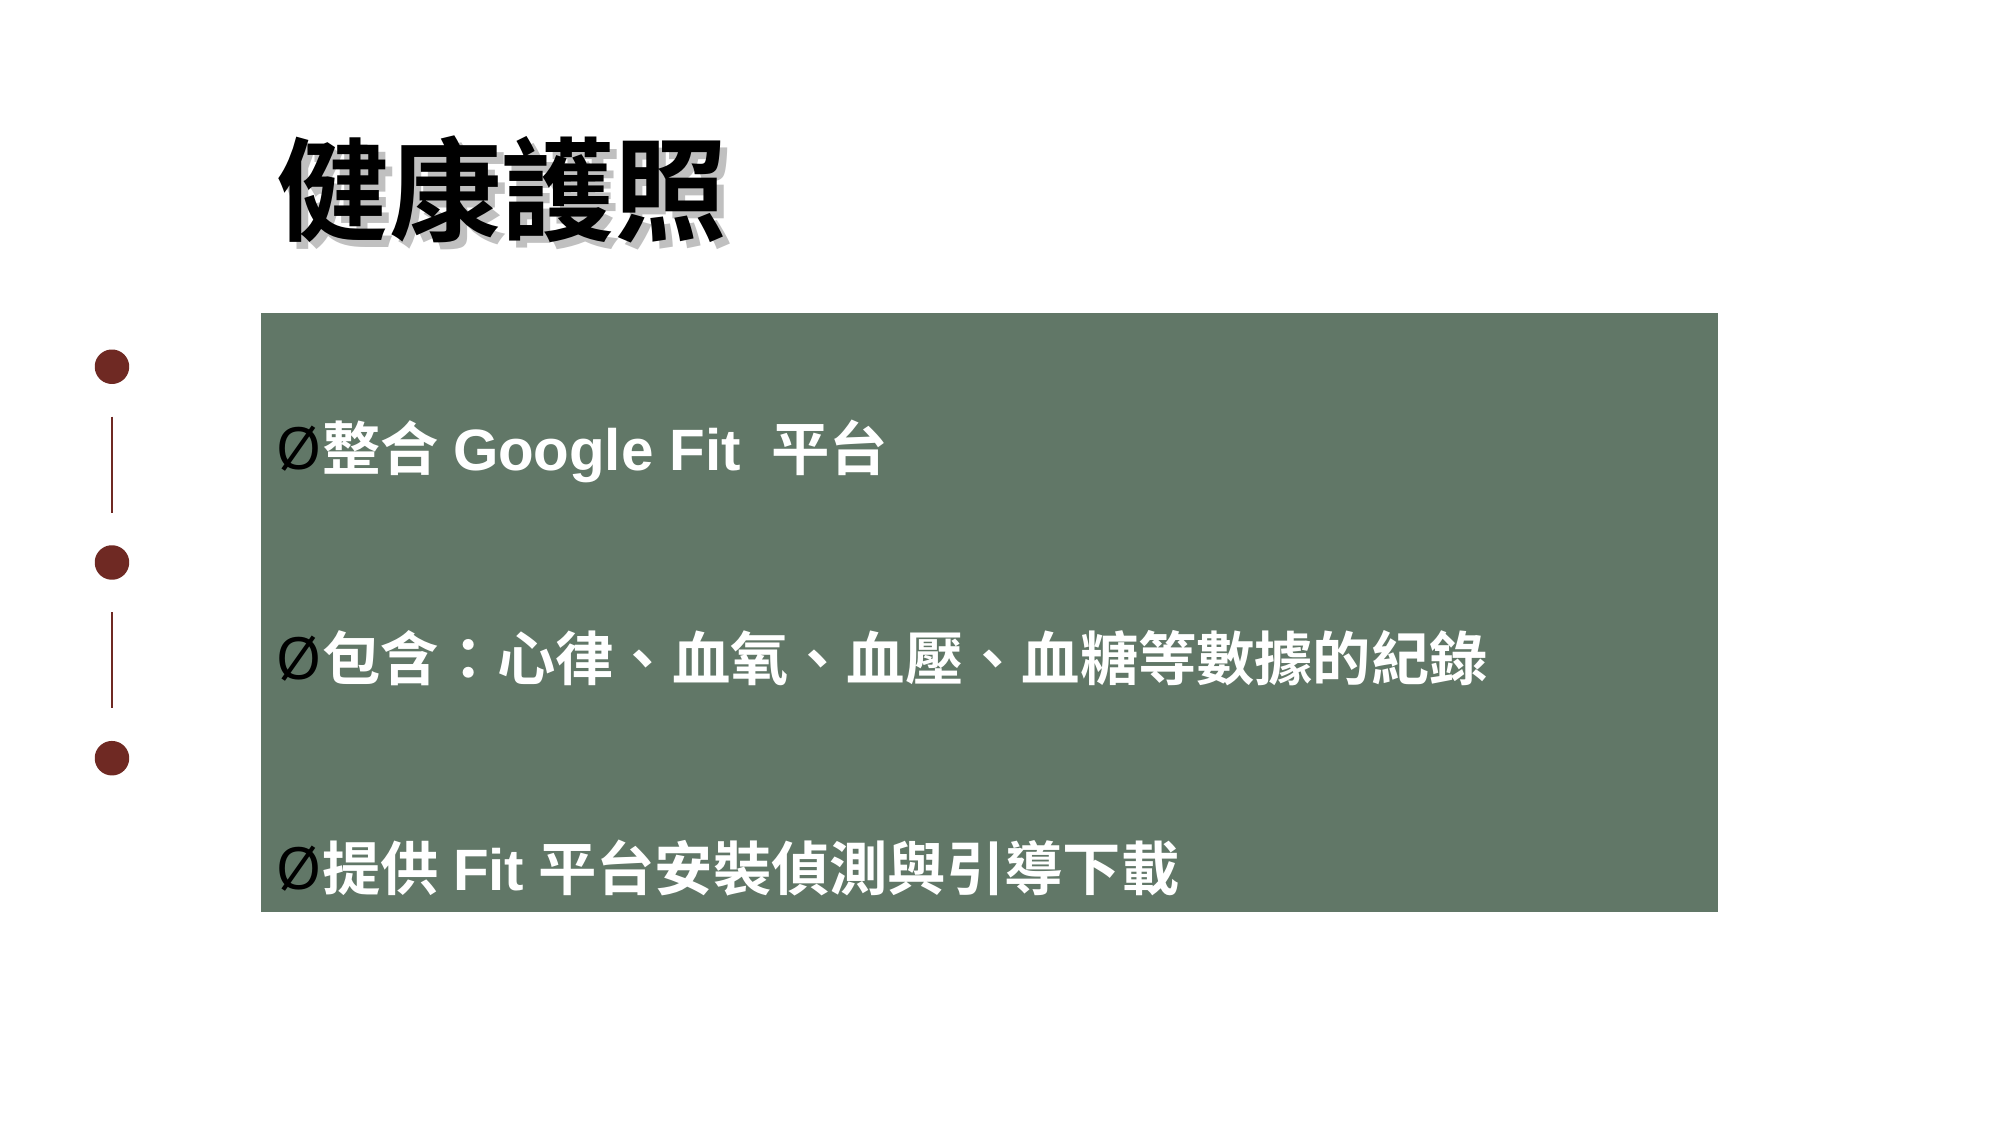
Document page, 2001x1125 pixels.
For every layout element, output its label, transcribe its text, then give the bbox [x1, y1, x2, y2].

text_box 健康護照 [261, 112, 1344, 264]
text_box [262, 861, 1716, 911]
text_box [95, 350, 129, 383]
text_box [290, 861, 311, 885]
text_box [900, 861, 918, 875]
text_box [284, 861, 300, 879]
text_box [95, 742, 129, 775]
text_box [1162, 861, 1169, 874]
text_box [675, 870, 690, 878]
text_box [719, 861, 741, 871]
text_box 整合Google Fit 平台 包含：心律、血氧、血壓、血糖等數據的紀錄 提供Fit平台安裝偵測與引導下載 [261, 264, 1716, 861]
text_box [95, 546, 129, 579]
text_box [920, 861, 932, 875]
text_box [413, 861, 422, 870]
text_box [1142, 861, 1158, 886]
text_box [749, 877, 760, 882]
